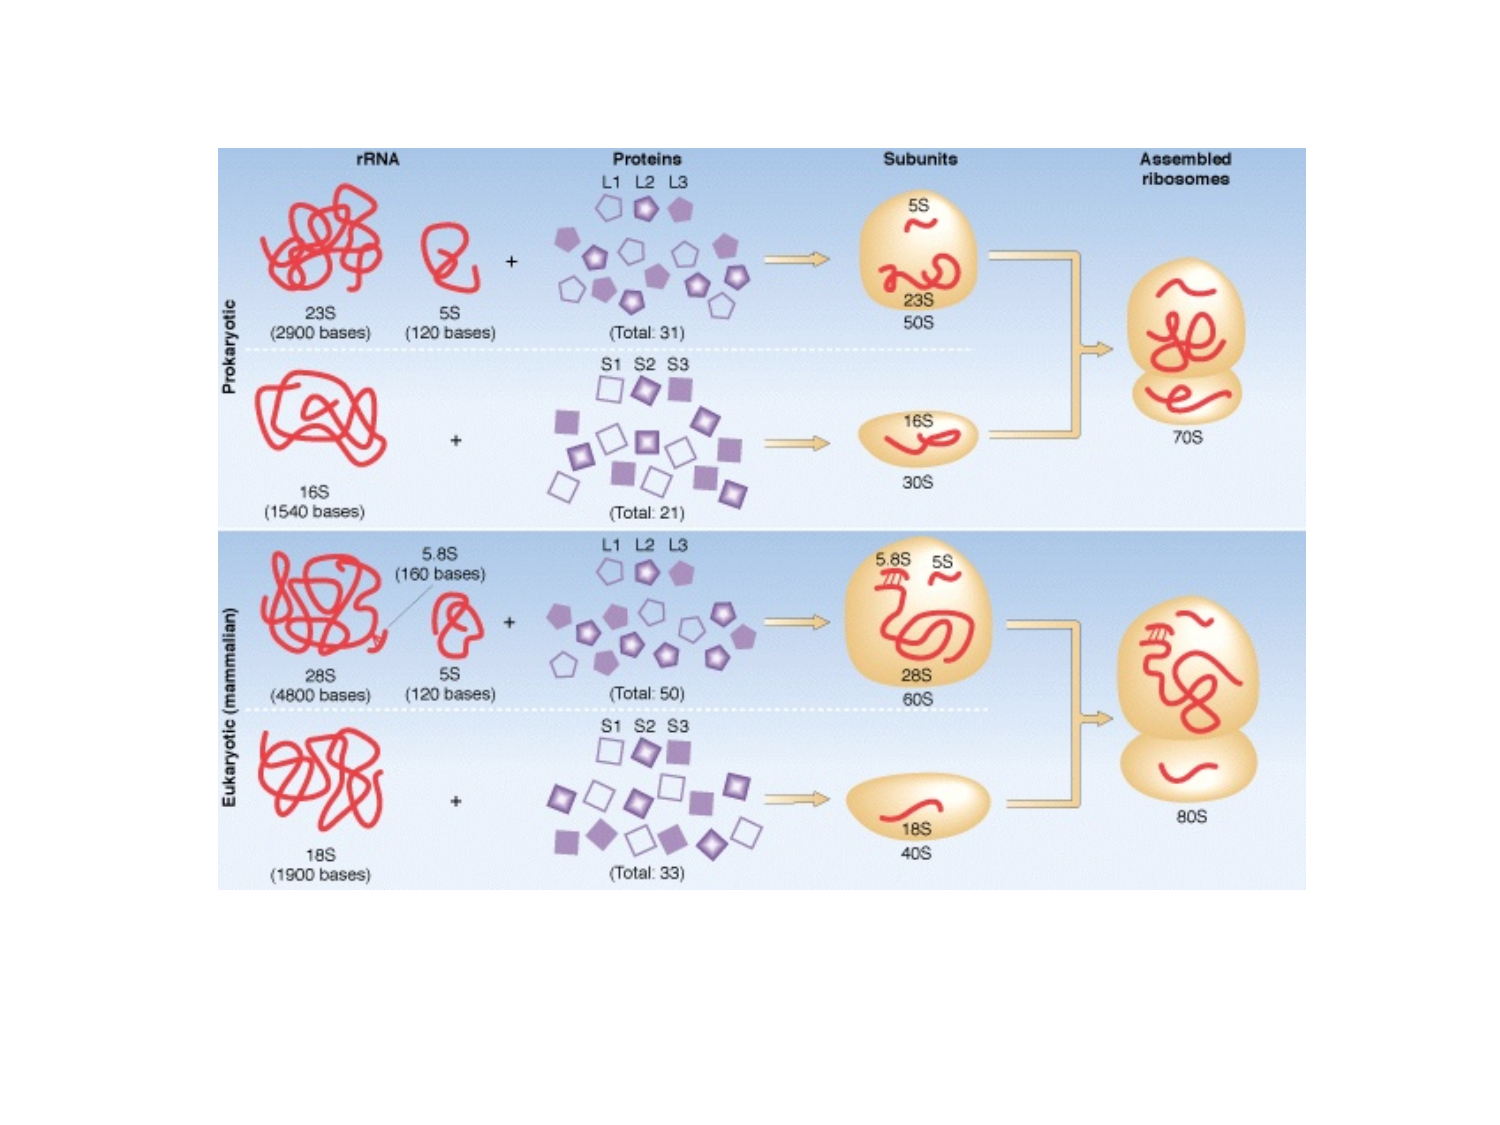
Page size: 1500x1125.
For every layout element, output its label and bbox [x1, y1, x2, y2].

picture [218, 148, 1306, 890]
